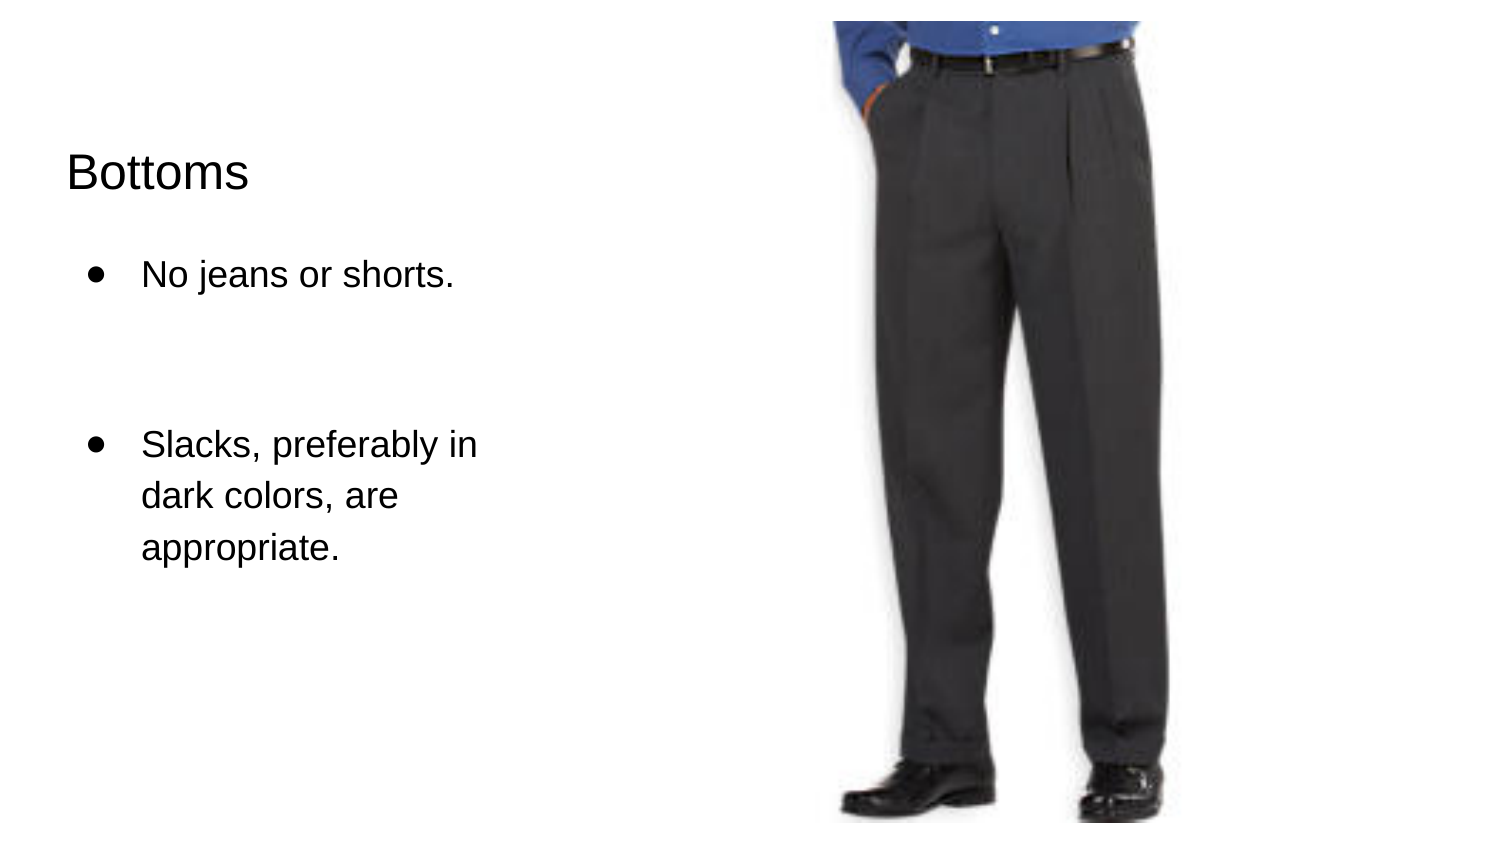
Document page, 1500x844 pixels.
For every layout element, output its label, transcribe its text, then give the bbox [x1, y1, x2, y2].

picture [703, 21, 1301, 823]
title Bottoms [51, 91, 512, 216]
list No jeans or shorts. Slacks, preferably in dark colors, are appropriate. [51, 227, 512, 750]
